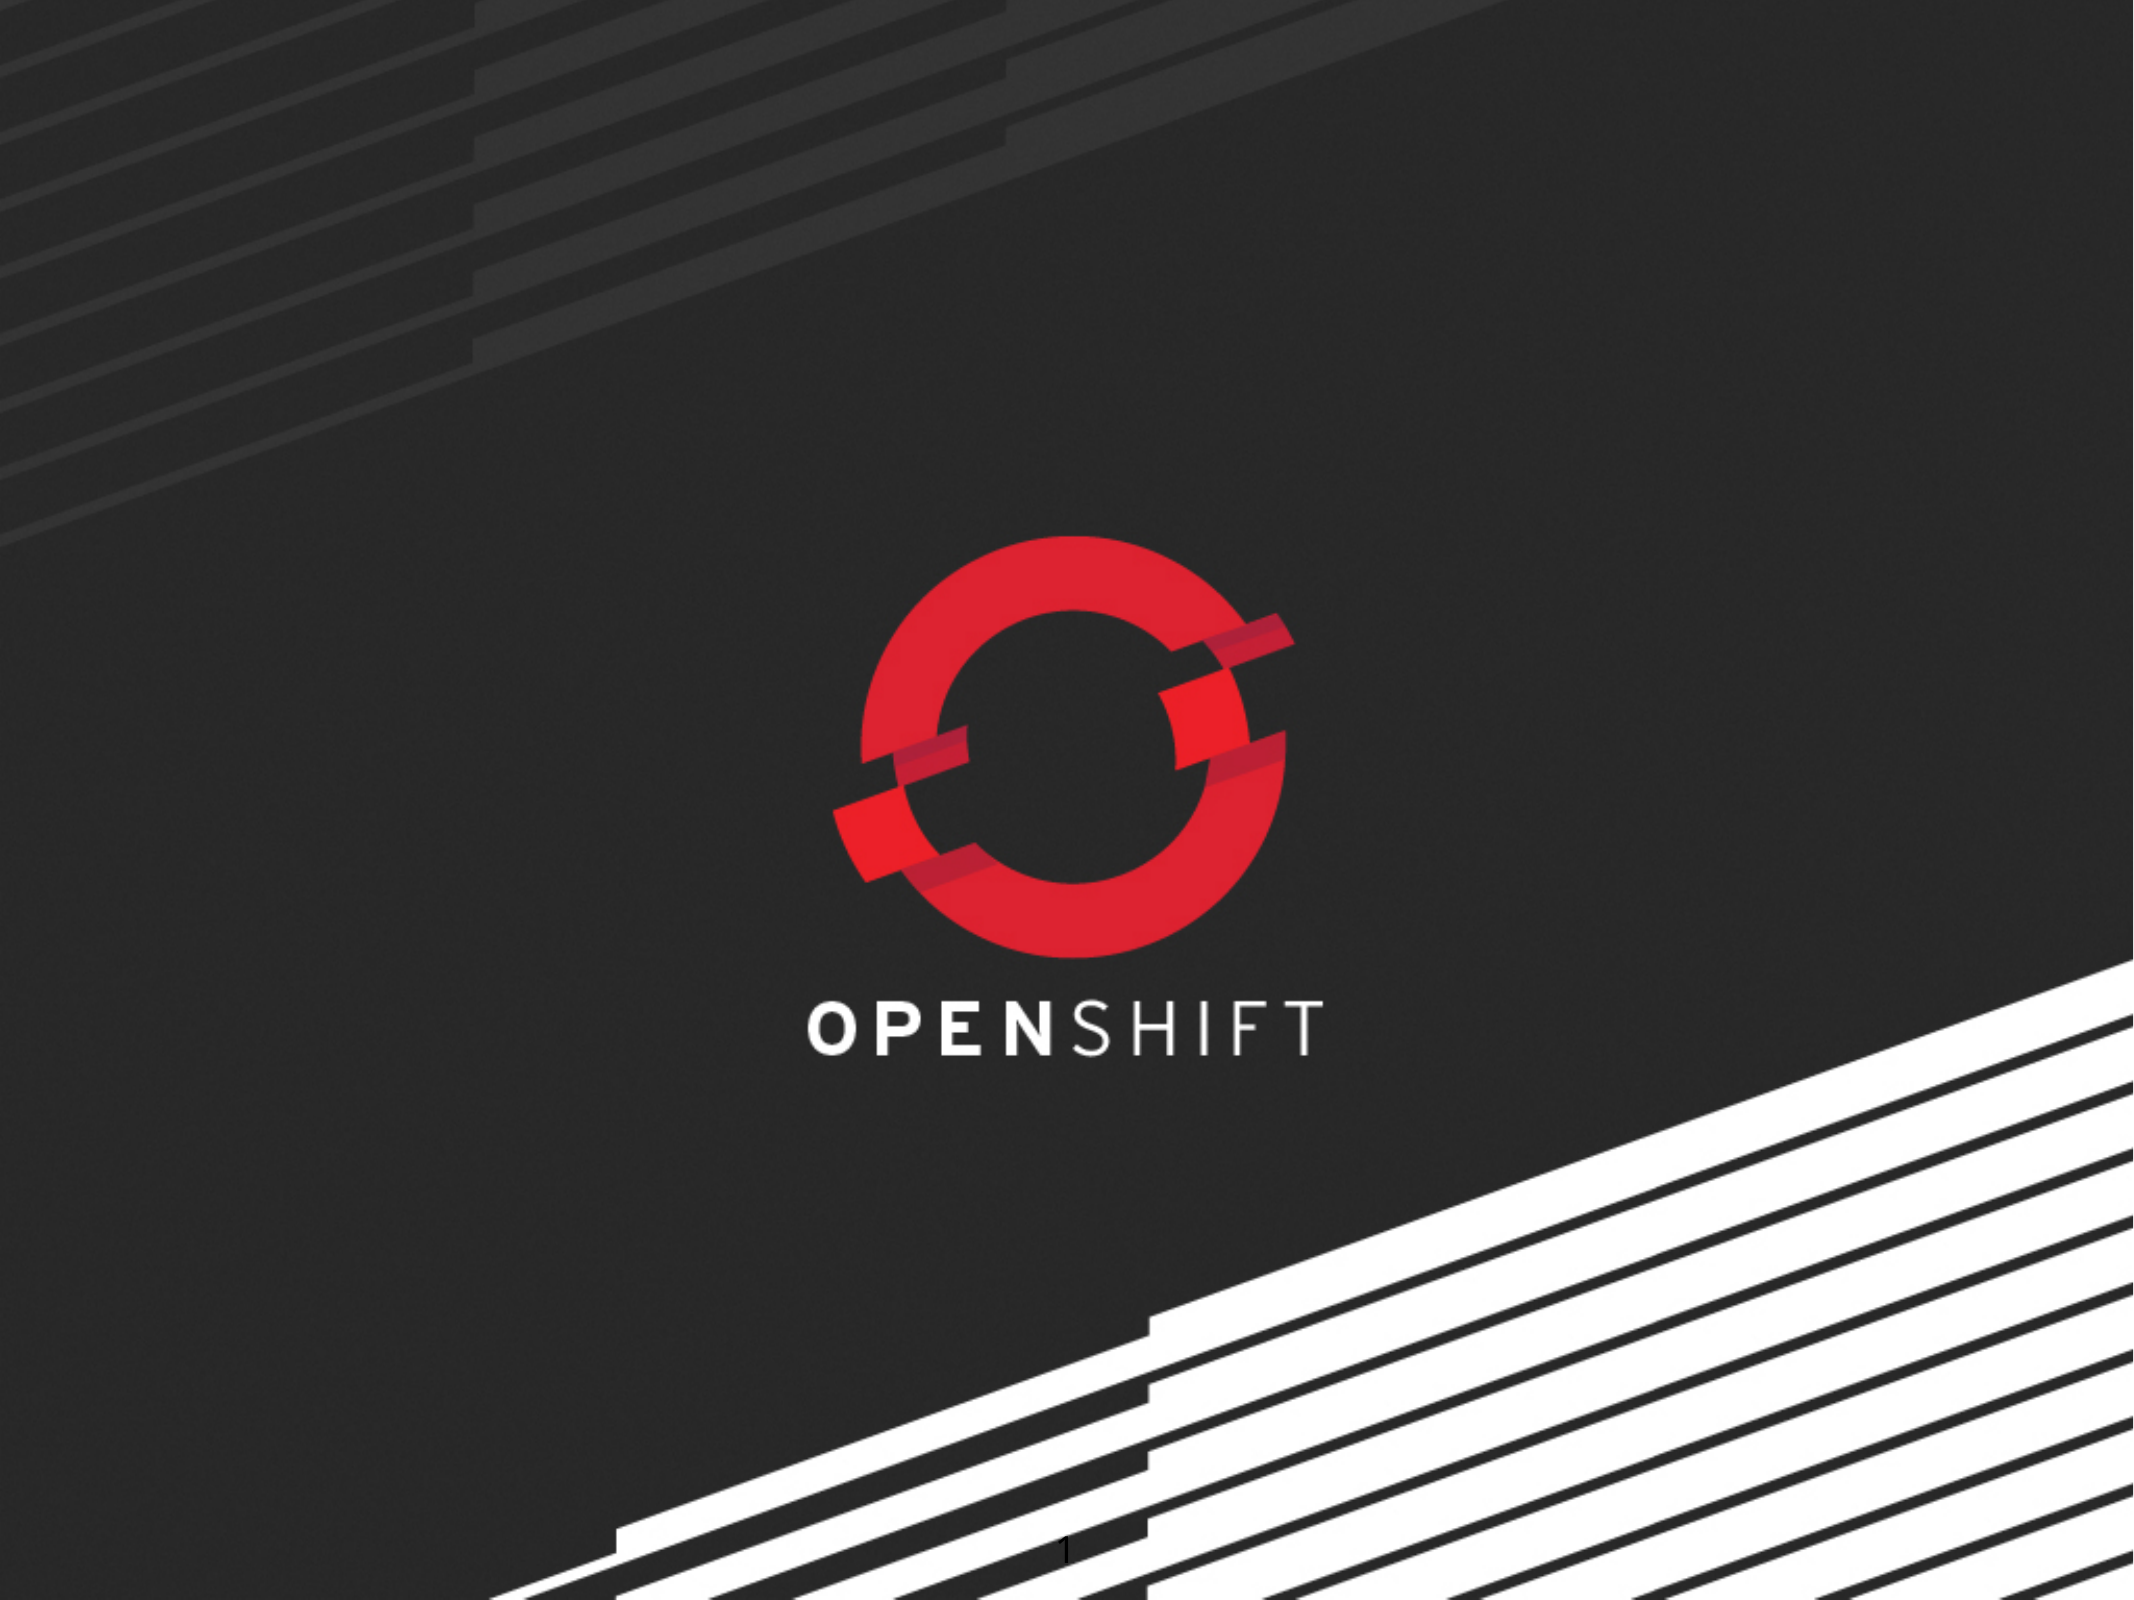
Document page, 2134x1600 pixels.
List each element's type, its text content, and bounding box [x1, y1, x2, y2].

text_box <number> [1037, 1518, 1094, 1580]
picture [0, 0, 2134, 1600]
